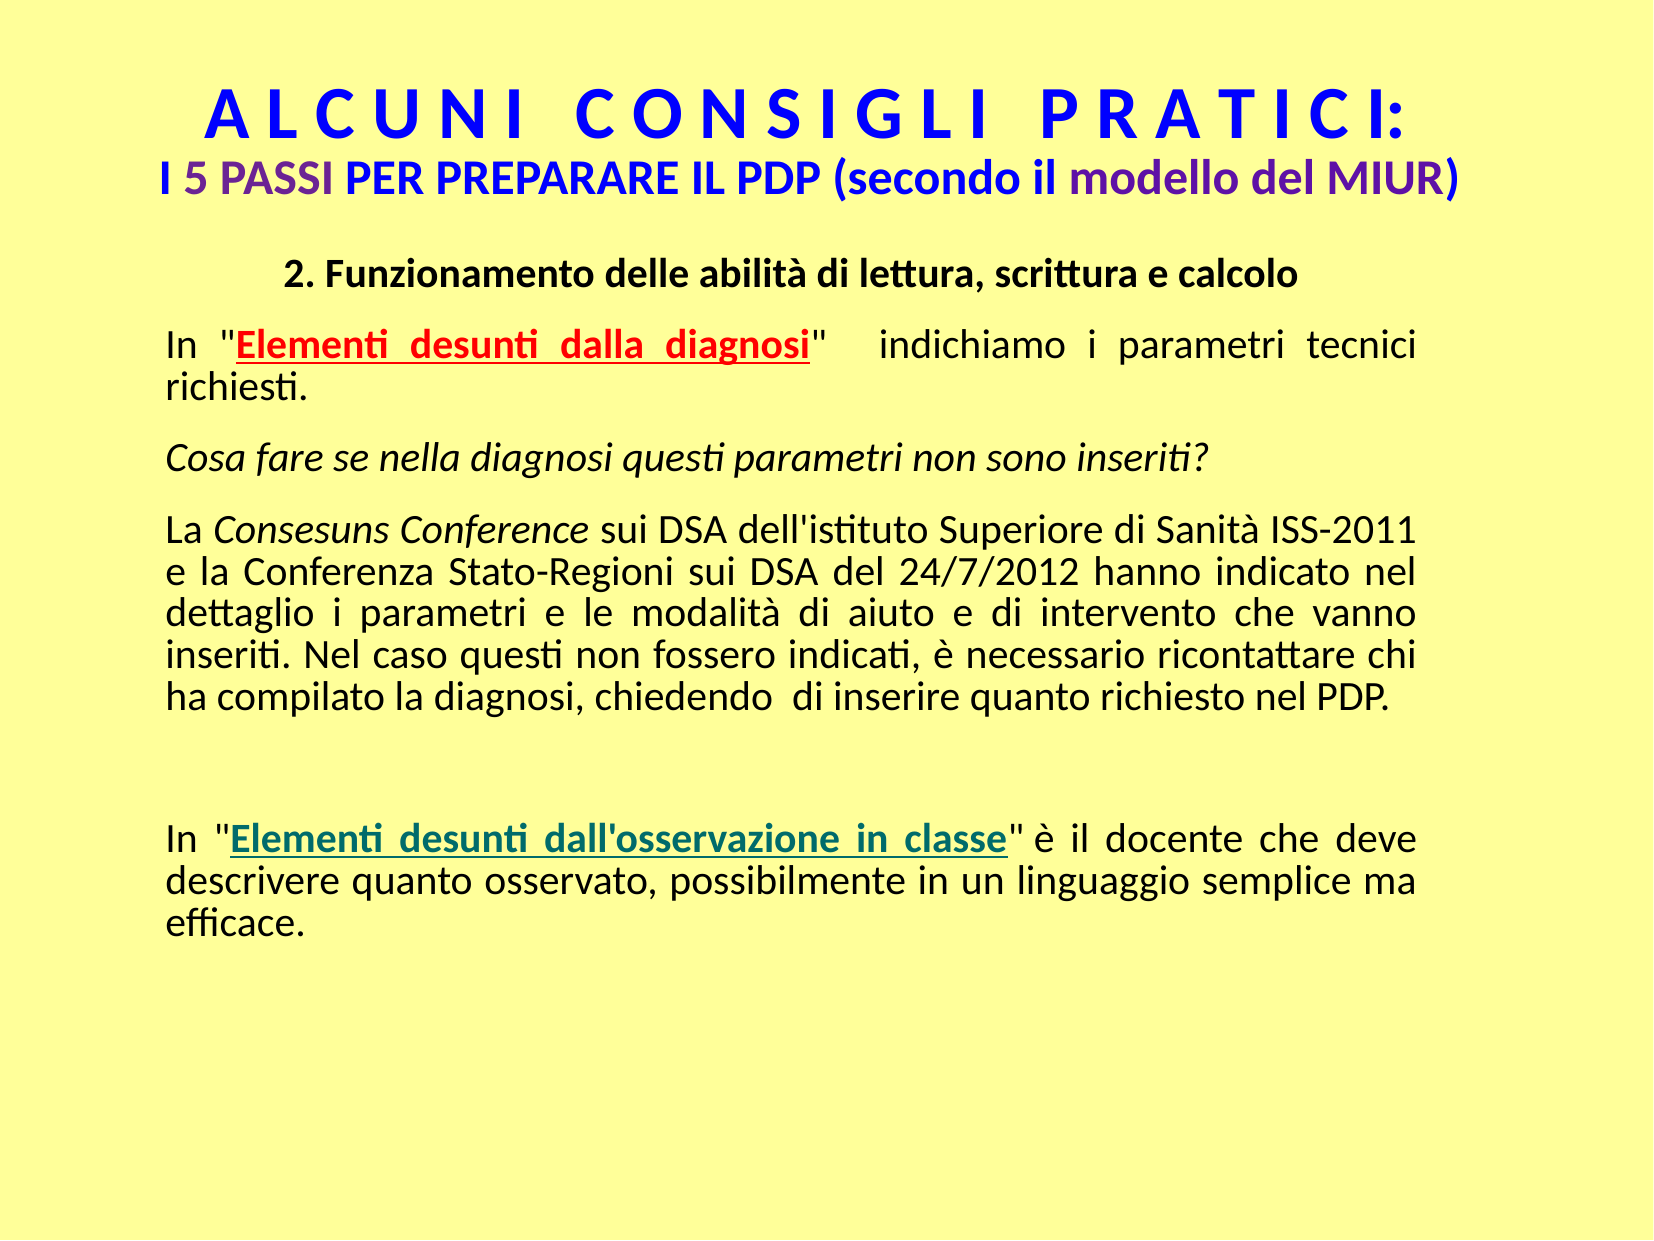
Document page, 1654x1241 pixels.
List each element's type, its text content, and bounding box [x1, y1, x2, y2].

title A L C U N I C O N S I G L I P R A T I C I: I 5 PASSI PER PREPARARE IL PDP (secondo il modello del MIUR) [70, 40, 1560, 249]
list 2. Funzionamento delle abilità di lettura, scrittura e calcolo In "Elementi desunti dalla diagnosi" indichiamo i parametri tecnici richiesti. Cosa fare se nella diagnosi questi parametri non sono inseriti? La Consesuns Conference sui DSA dell'istituto Superiore di Sanità ISS-2011 e la Conferenza Stato-Regioni sui DSA del 24/7/2012 hanno indicato nel dettaglio i parametri e le modalità di aiuto e di intervento che vanno inseriti. Nel caso questi non fossero indicati, è necessario ricontattare chi ha compilato la diagnosi, chiedendo di inserire quanto richiesto nel PDP. In "Elementi desunti dall'osservazione in classe" è il docente che deve descrivere quanto osservato, possibilmente in un linguaggio semplice ma efficace. [165, 256, 1418, 1075]
